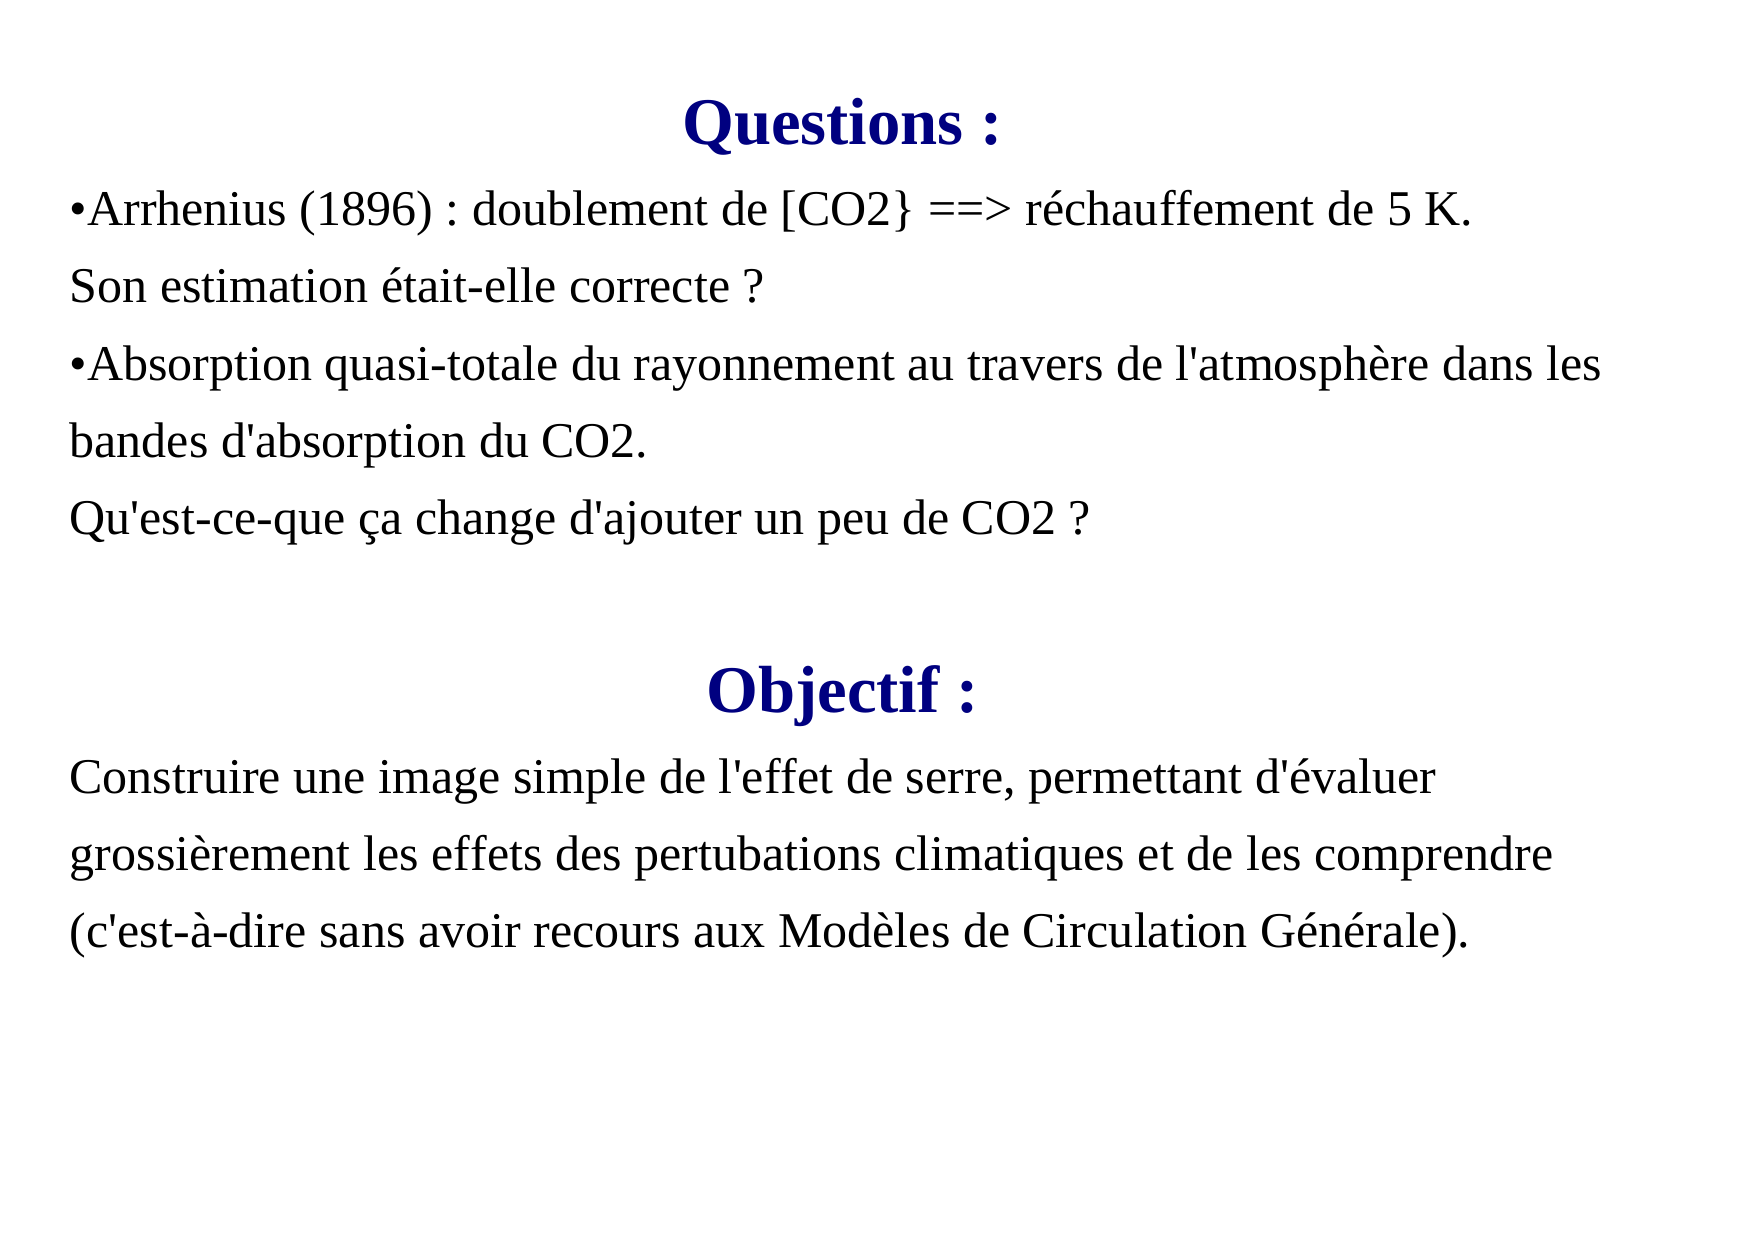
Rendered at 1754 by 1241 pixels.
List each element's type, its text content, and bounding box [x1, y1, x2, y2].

text_box Questions : Arrhenius (1896) : doublement de [CO2} ==> réchauffement de 5 K. Son estimation était-elle correcte ? Absorption quasi-totale du rayonnement au travers de l'atmosphère dans les bandes d'absorption du CO2. Qu'est-ce-que ça change d'ajouter un peu de CO2 ? Objectif : Construire une image simple de l'effet de serre, permettant d'évaluer grossièrement les effets des pertubations climatiques et de les comprendre (c'est-à-dire sans avoir recours aux Modèles de Circulation Générale). [55, 47, 1597, 1014]
